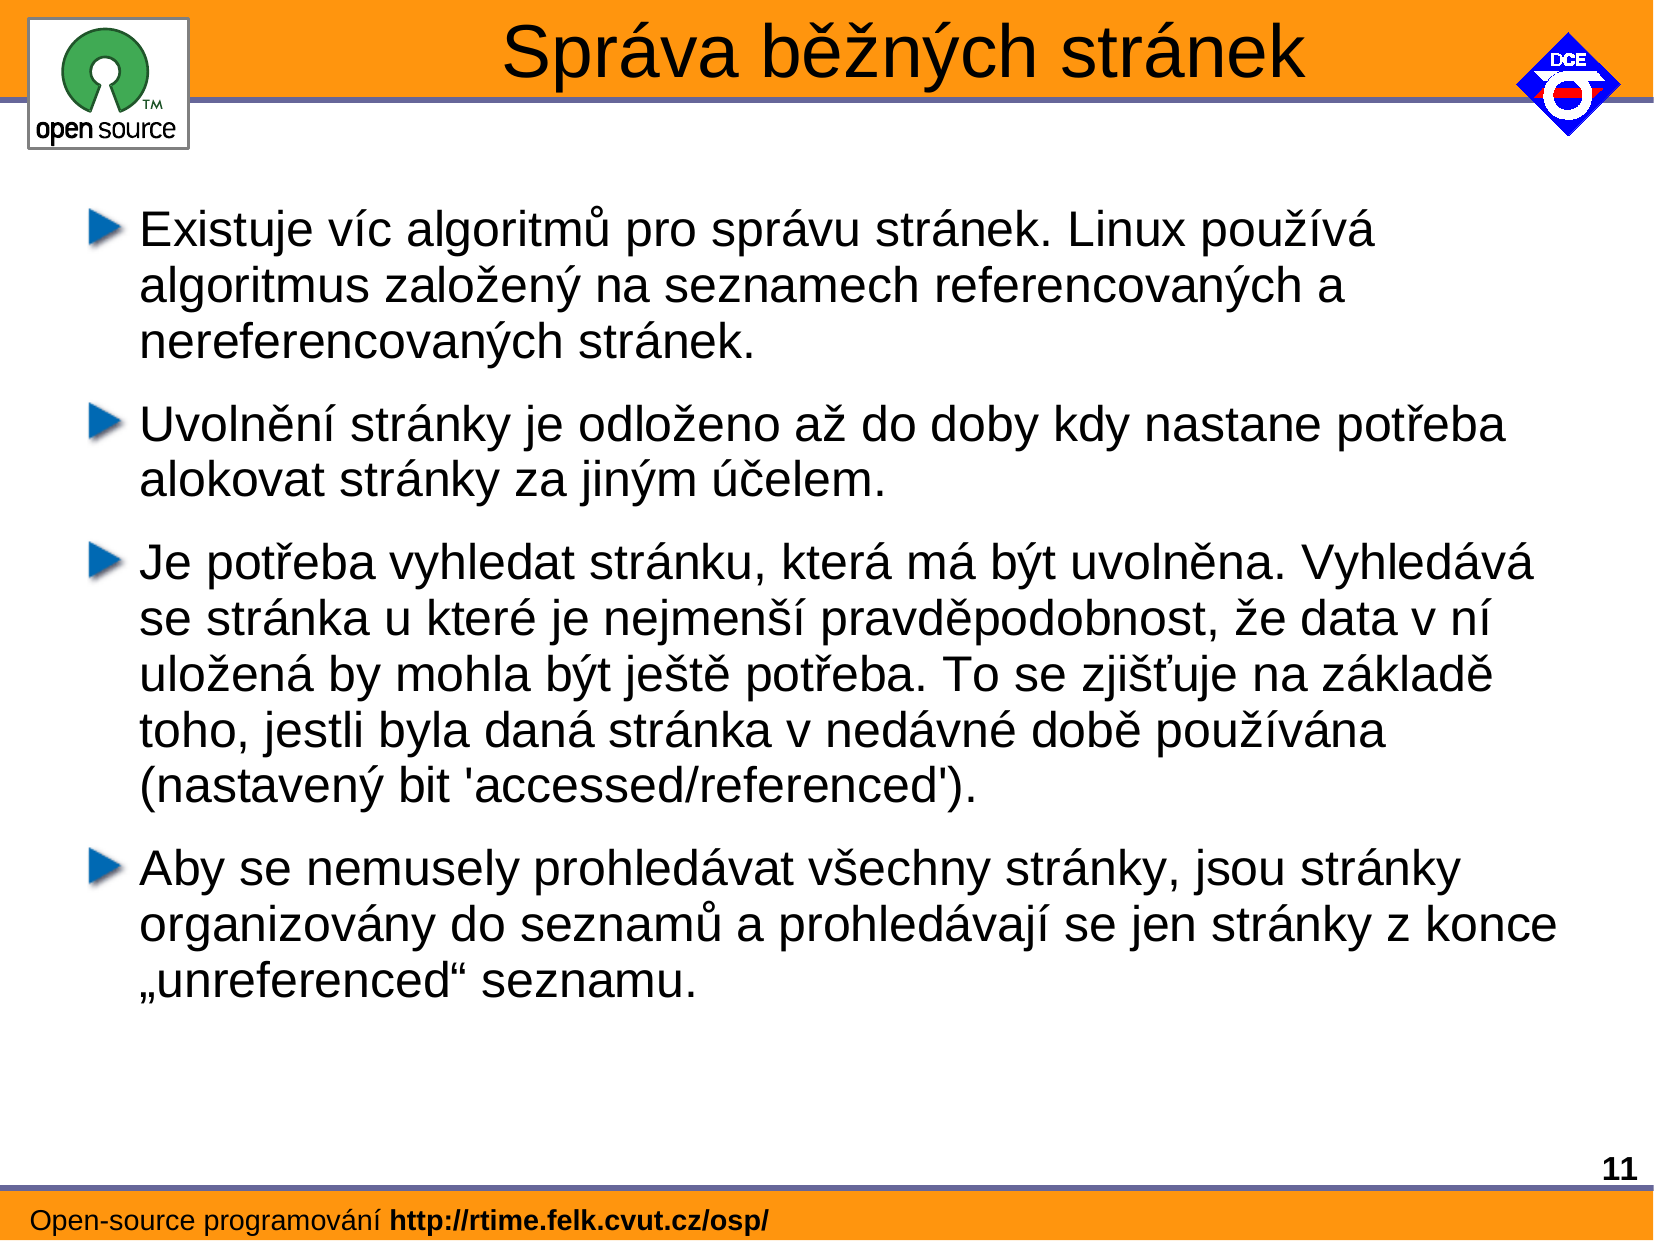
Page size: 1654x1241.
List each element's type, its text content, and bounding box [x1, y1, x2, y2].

title Správa běžných stránek [178, 4, 1631, 98]
list Existuje víc algoritmů pro správu stránek. Linux používá algoritmus založený na seznamech referencovaných a nereferencovaných stránek. Uvolnění stránky je odloženo až do doby kdy nastane potřeba alokovat stránky za jiným účelem. Je potřeba vyhledat stránku, která má být uvolněna. Vyhledává se stránka u které je nejmenší pravděpodobnost, že data v ní uložená by mohla být ještě potřeba. To se zjišťuje na základě toho, jestli byla daná stránka v nedávné době používána (nastavený bit 'accessed/referenced'). Aby se nemusely prohledávat všechny stránky, jsou stránky organizovány do seznamů a prohledávají se jen stránky z konce „unreferenced“ seznamu. [68, 201, 1592, 1118]
